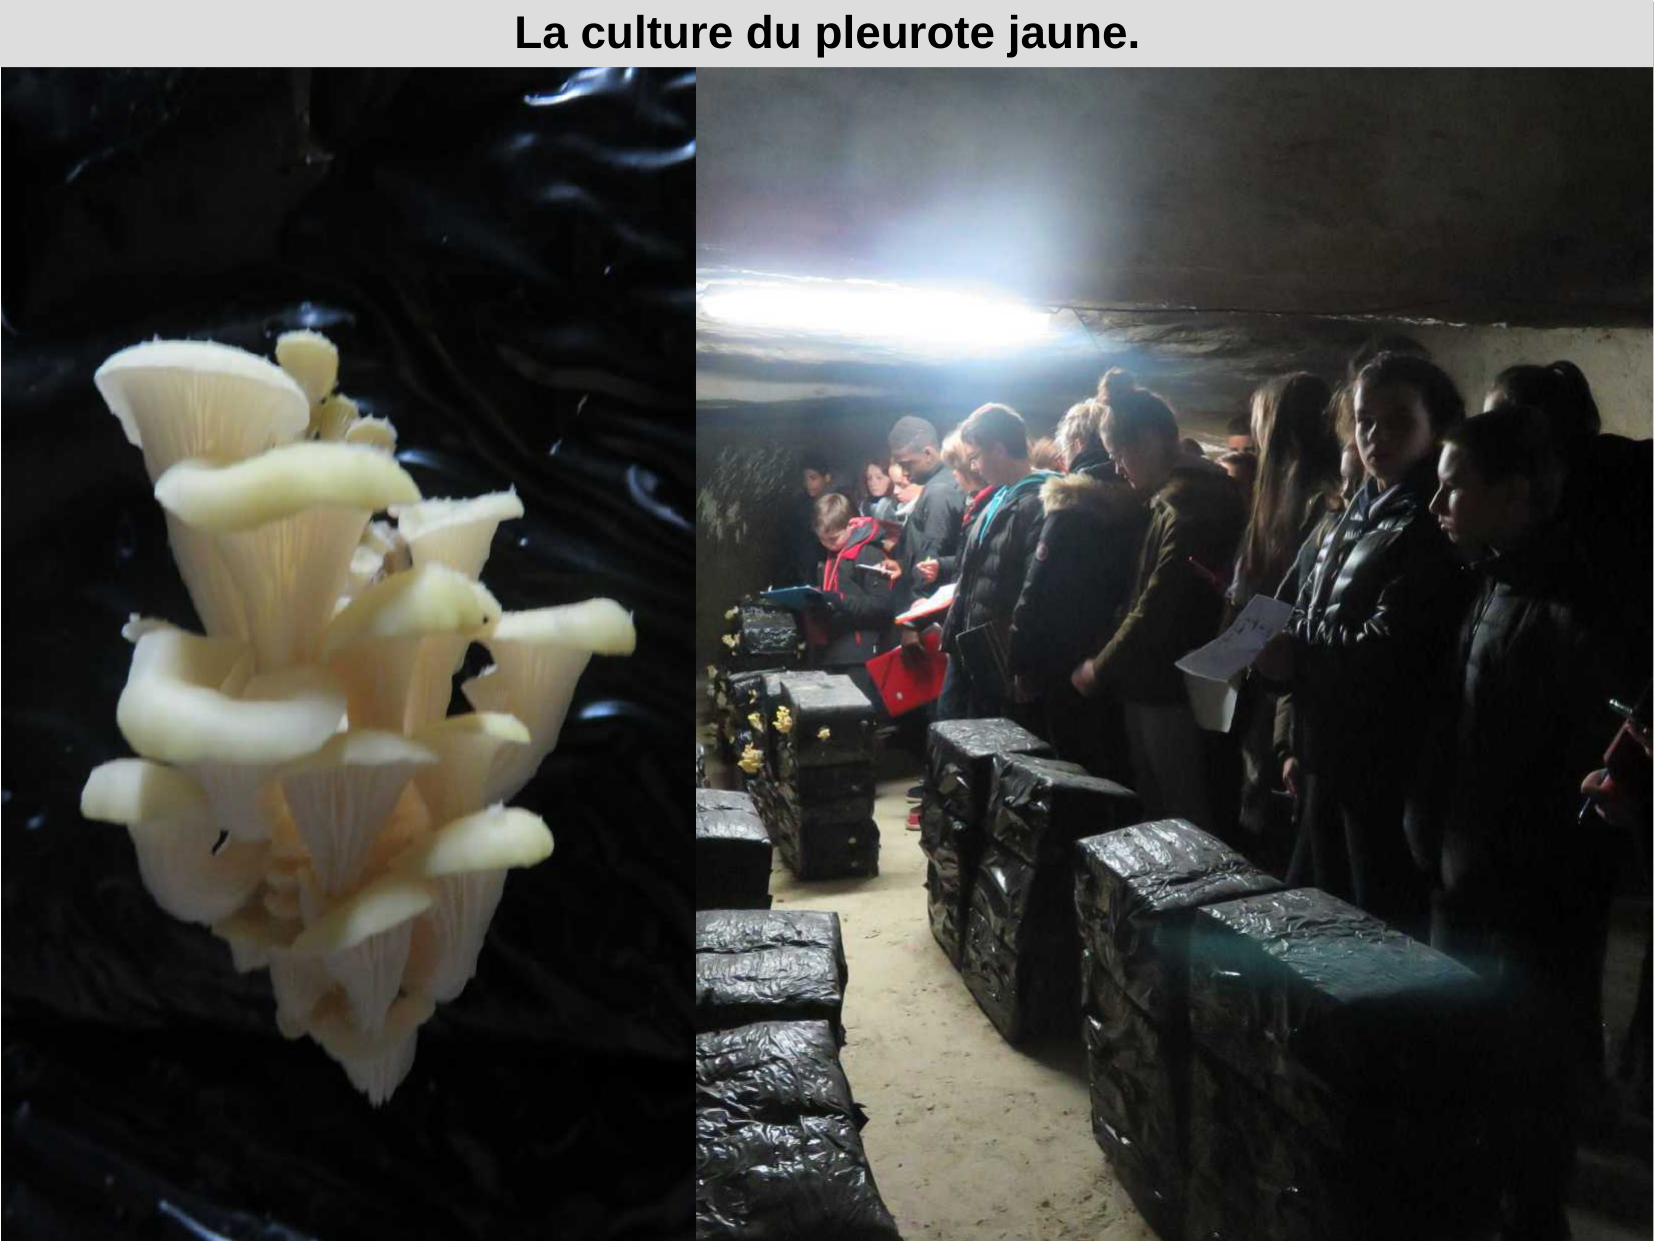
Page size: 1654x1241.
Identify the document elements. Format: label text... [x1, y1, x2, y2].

picture [0, 68, 1654, 1241]
text_box La culture du pleurote jaune. [0, 0, 1654, 68]
